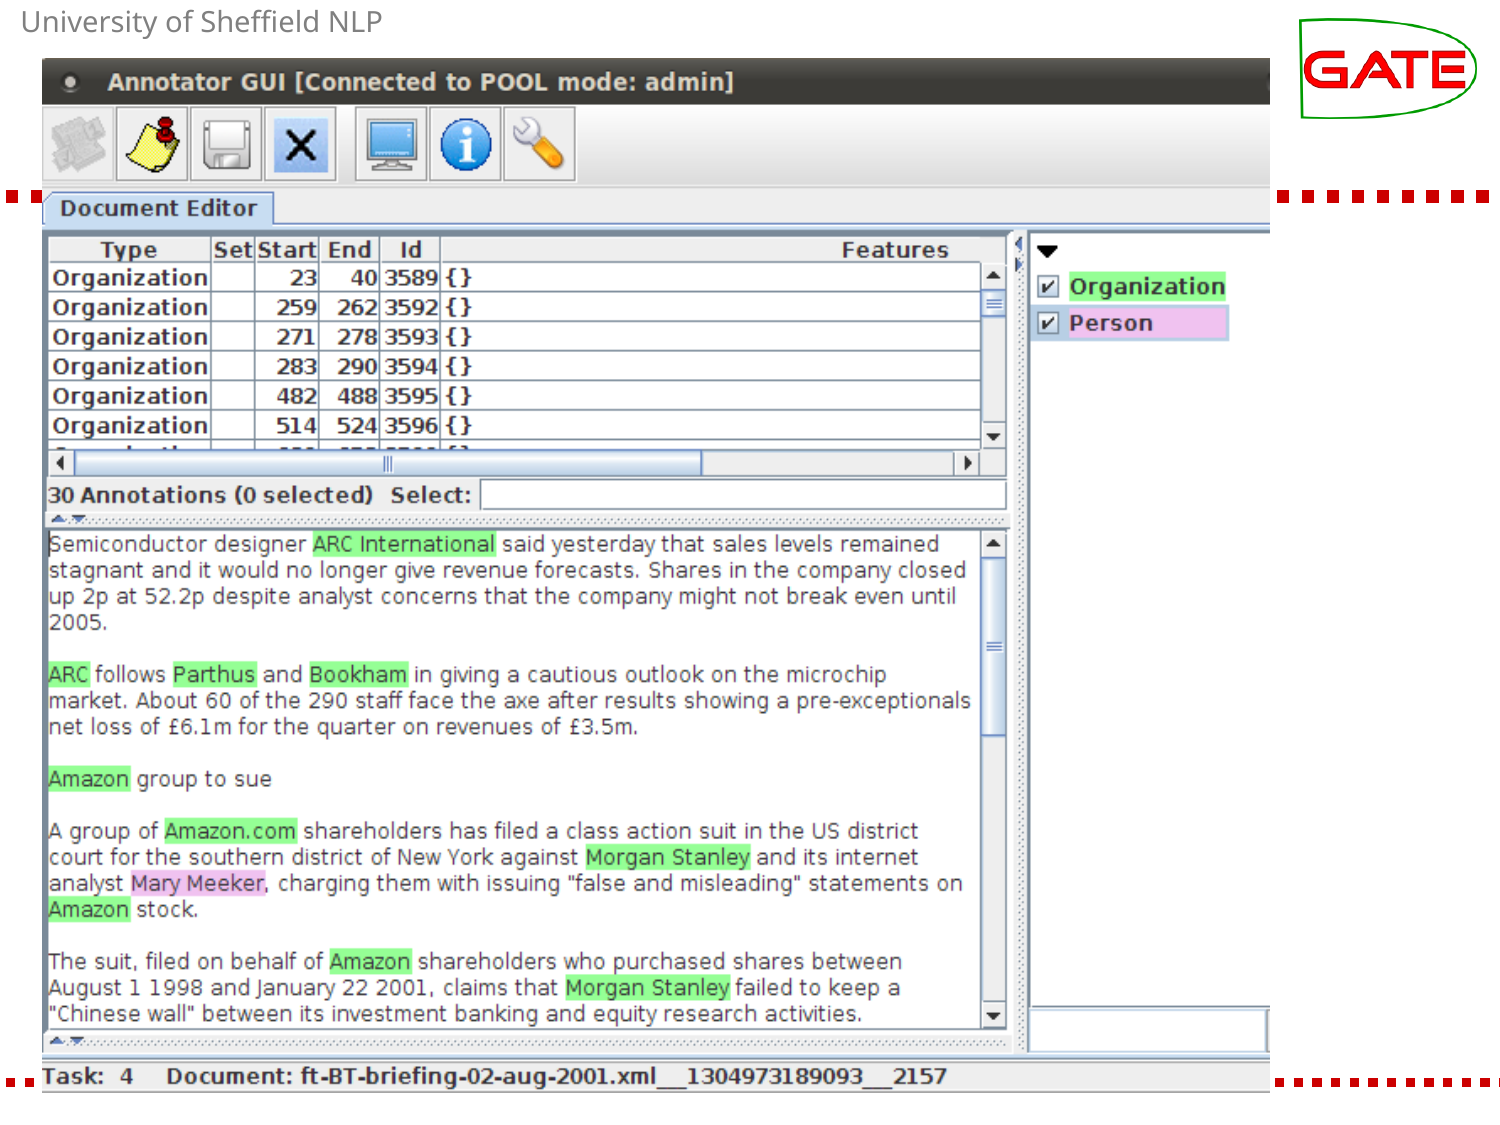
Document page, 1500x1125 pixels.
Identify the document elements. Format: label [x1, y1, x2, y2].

picture [42, 58, 1270, 1093]
picture [1299, 18, 1477, 119]
